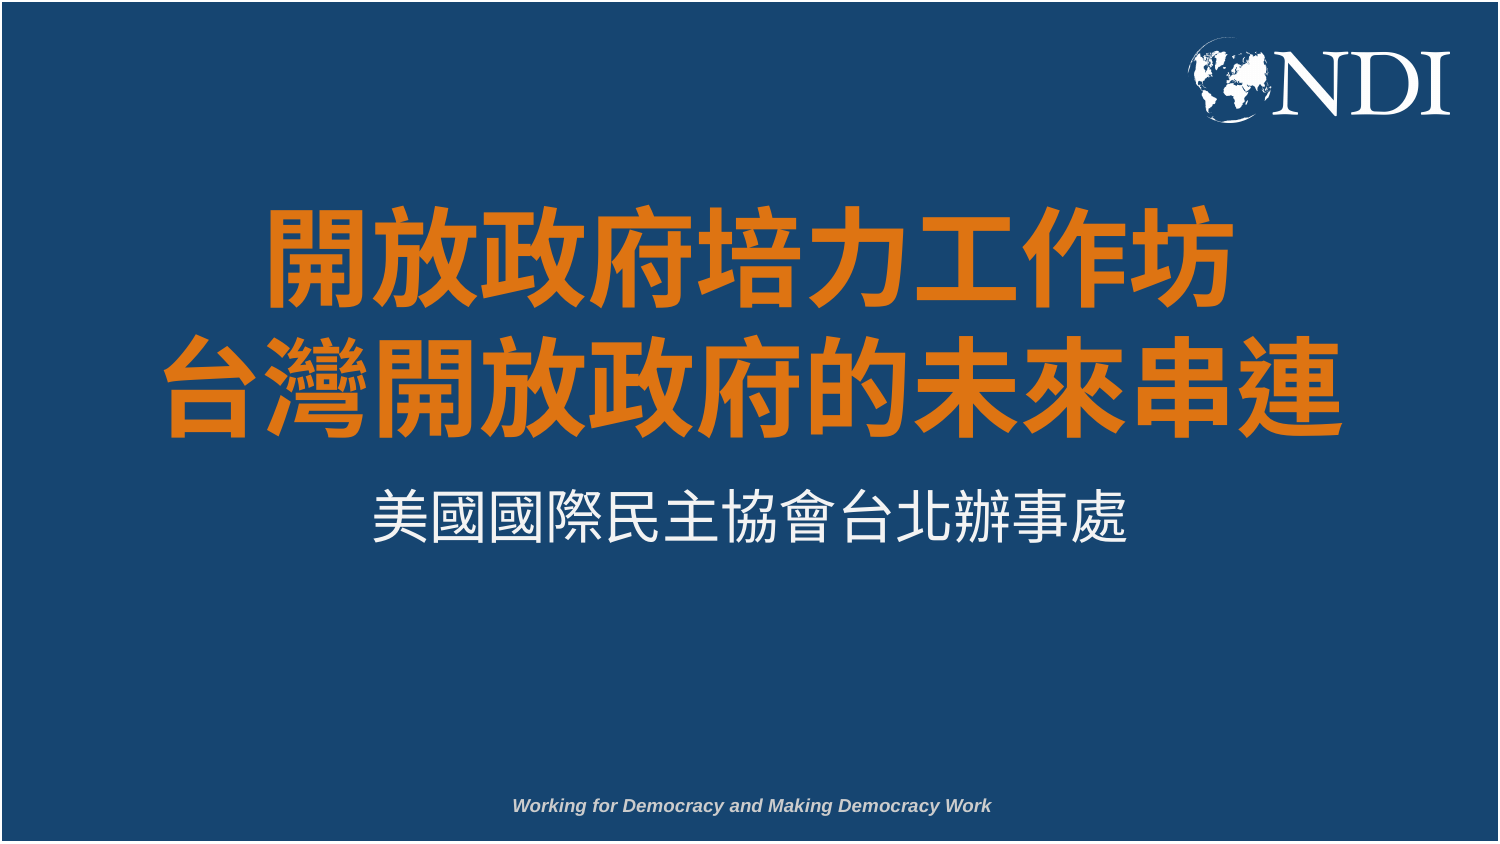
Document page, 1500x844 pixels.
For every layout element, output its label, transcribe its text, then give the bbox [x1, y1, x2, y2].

picture [1187, 37, 1450, 123]
title 開放政府培力工作坊 台灣開放政府的未來串連 [51, 128, 1449, 464]
subtitle 美國國際民主協會台北辦事處 [51, 464, 1449, 595]
